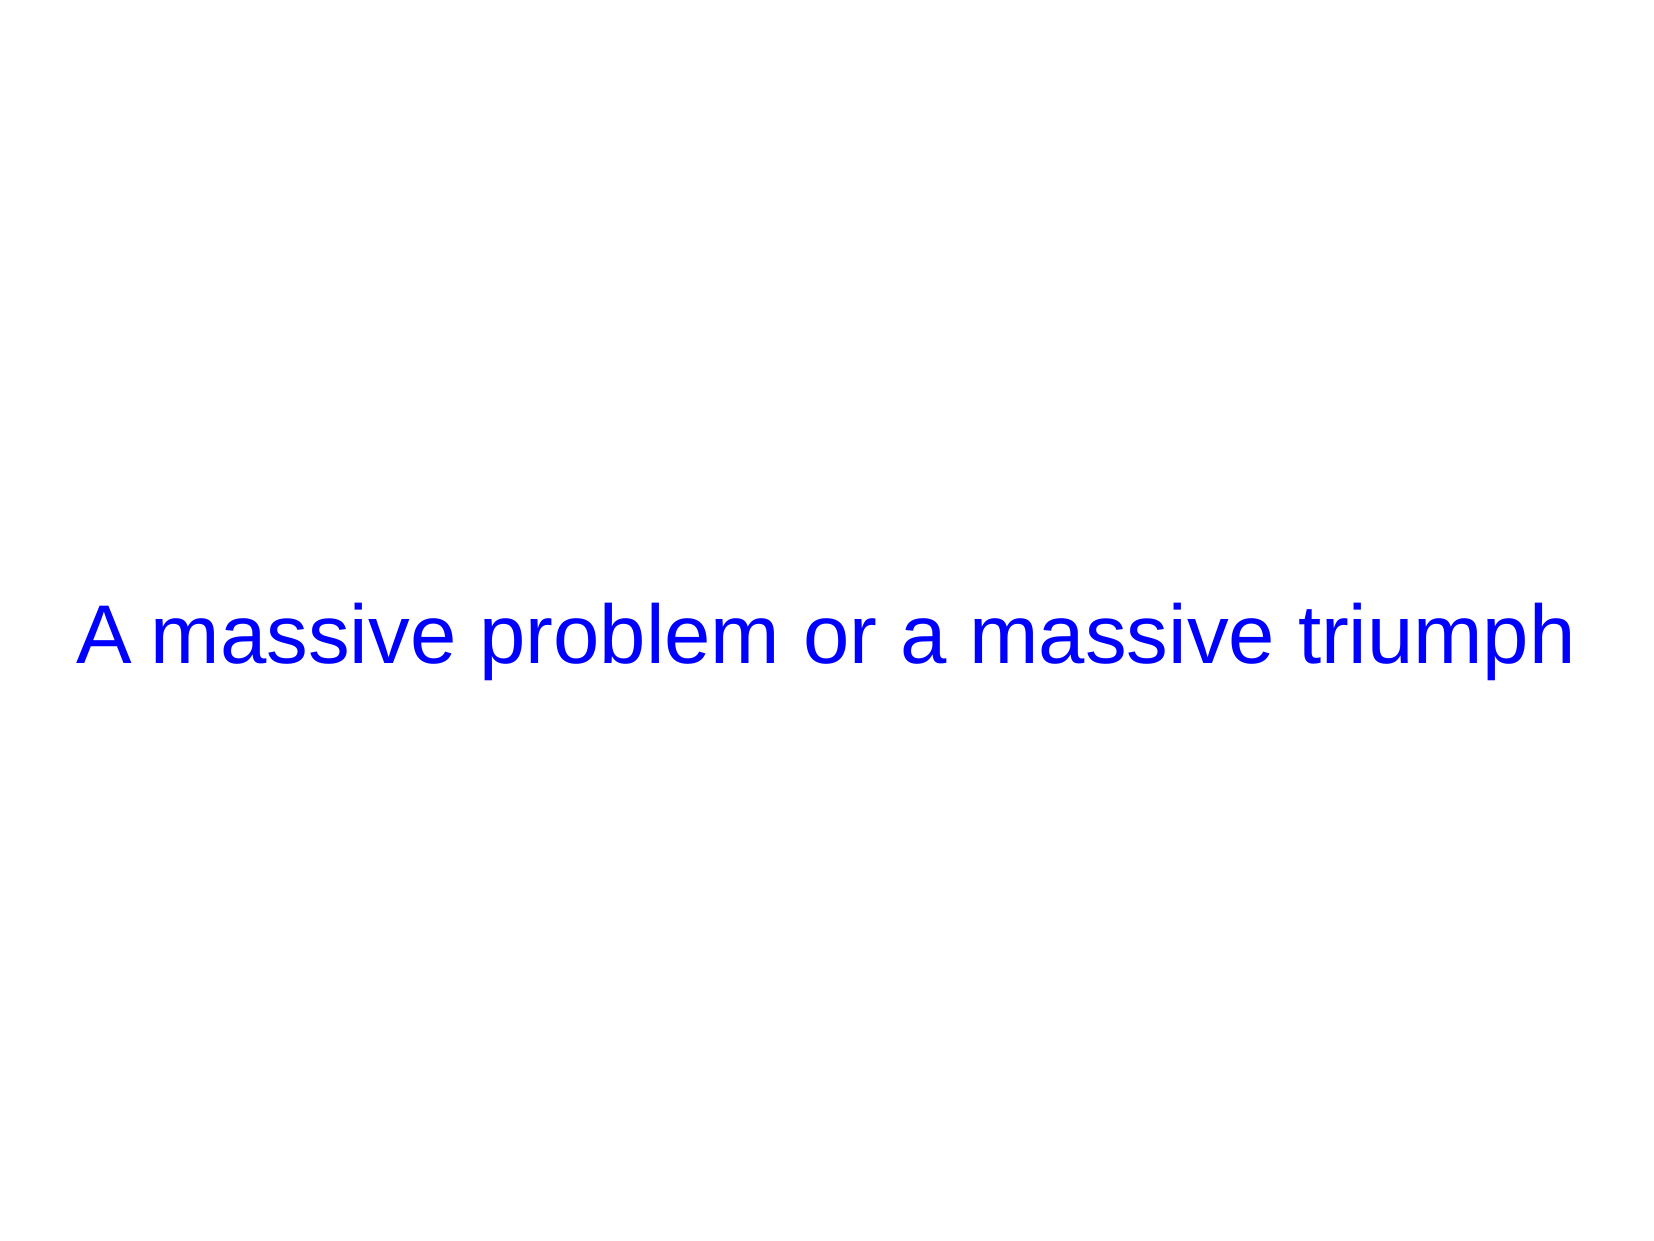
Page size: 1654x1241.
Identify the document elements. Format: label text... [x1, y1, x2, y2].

title A massive problem or a massive triumph [29, 531, 1625, 739]
